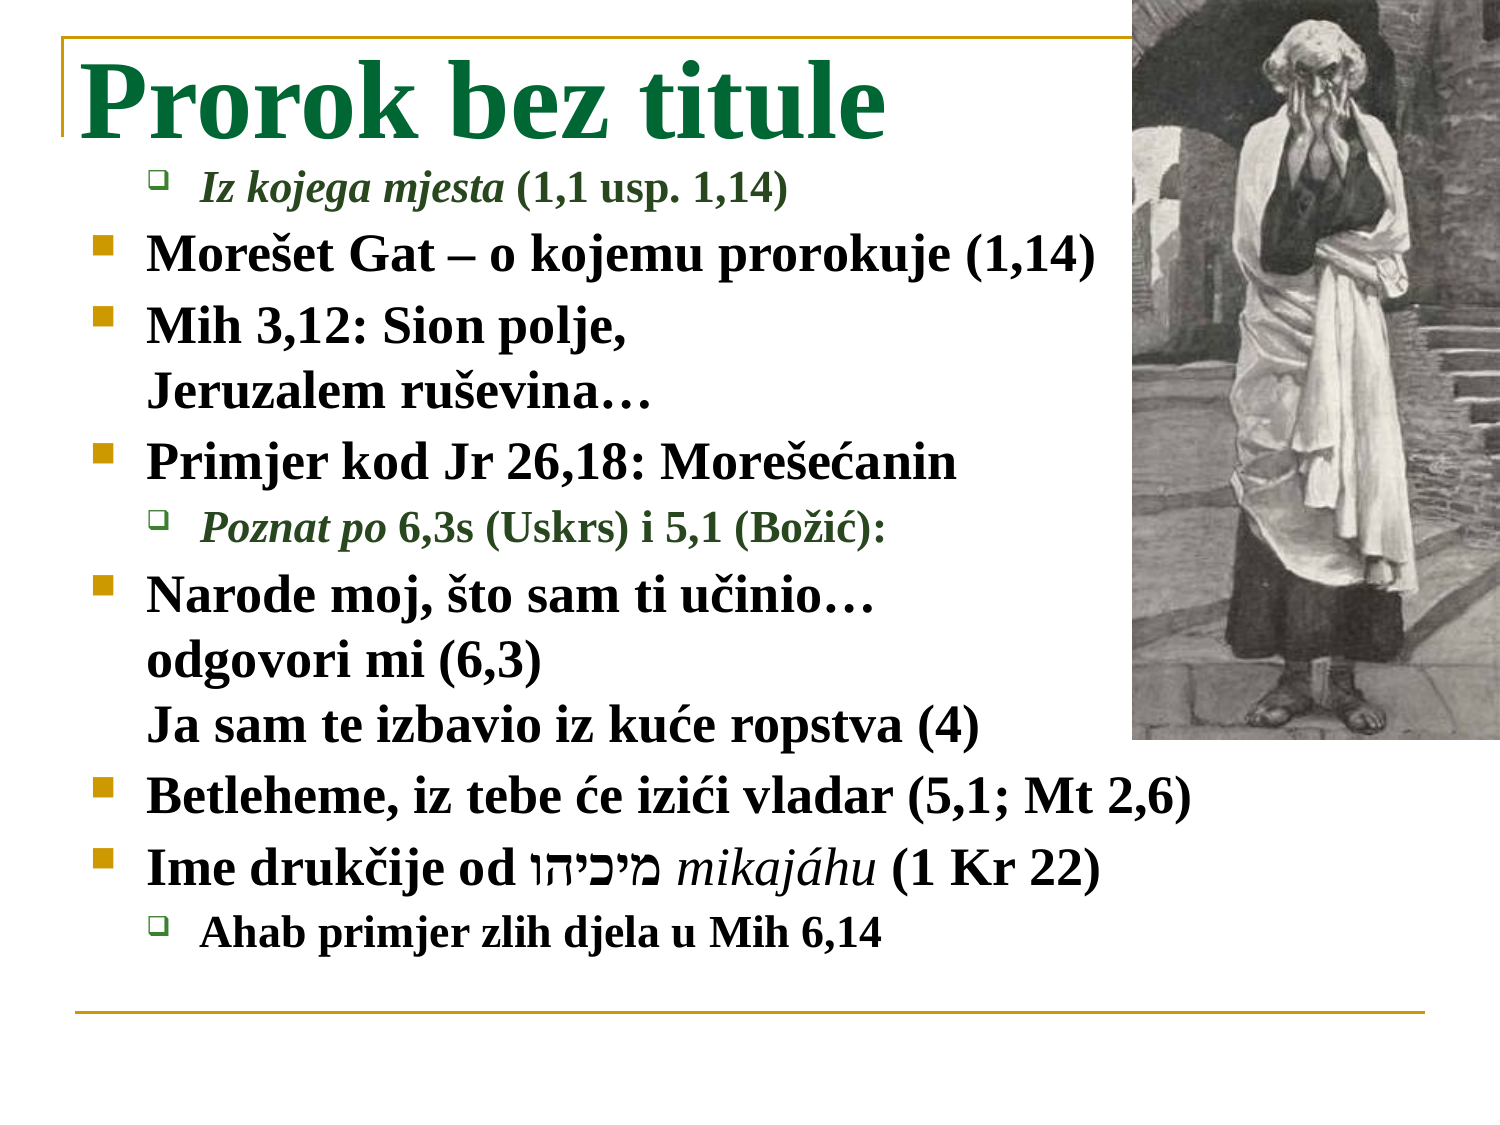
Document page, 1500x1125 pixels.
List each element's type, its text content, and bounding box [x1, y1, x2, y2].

list Iz kojega mjesta (1,1 usp. 1,14) Morešet Gat – o kojemu prorokuje (1,14) Mih 3,12: Sion polje, Jeruzalem ruševina… Primjer kod Jr 26,18: Morešećanin Poznat po 6,3s (Uskrs) i 5,1 (Božić): Narode moj, što sam ti učinio… odgovori mi (6,3) Ja sam te izbavio iz kuće ropstva (4) Betleheme, iz tebe će izići vladar (5,1; Mt 2,6) Ime drukčije od מיכיהו mikajáhu (1 Kr 22) Ahab primjer zlih djela u Mih 6,14 [74, 148, 1412, 1006]
picture [1132, 0, 1500, 740]
title Prorok bez titule [64, 19, 1132, 206]
